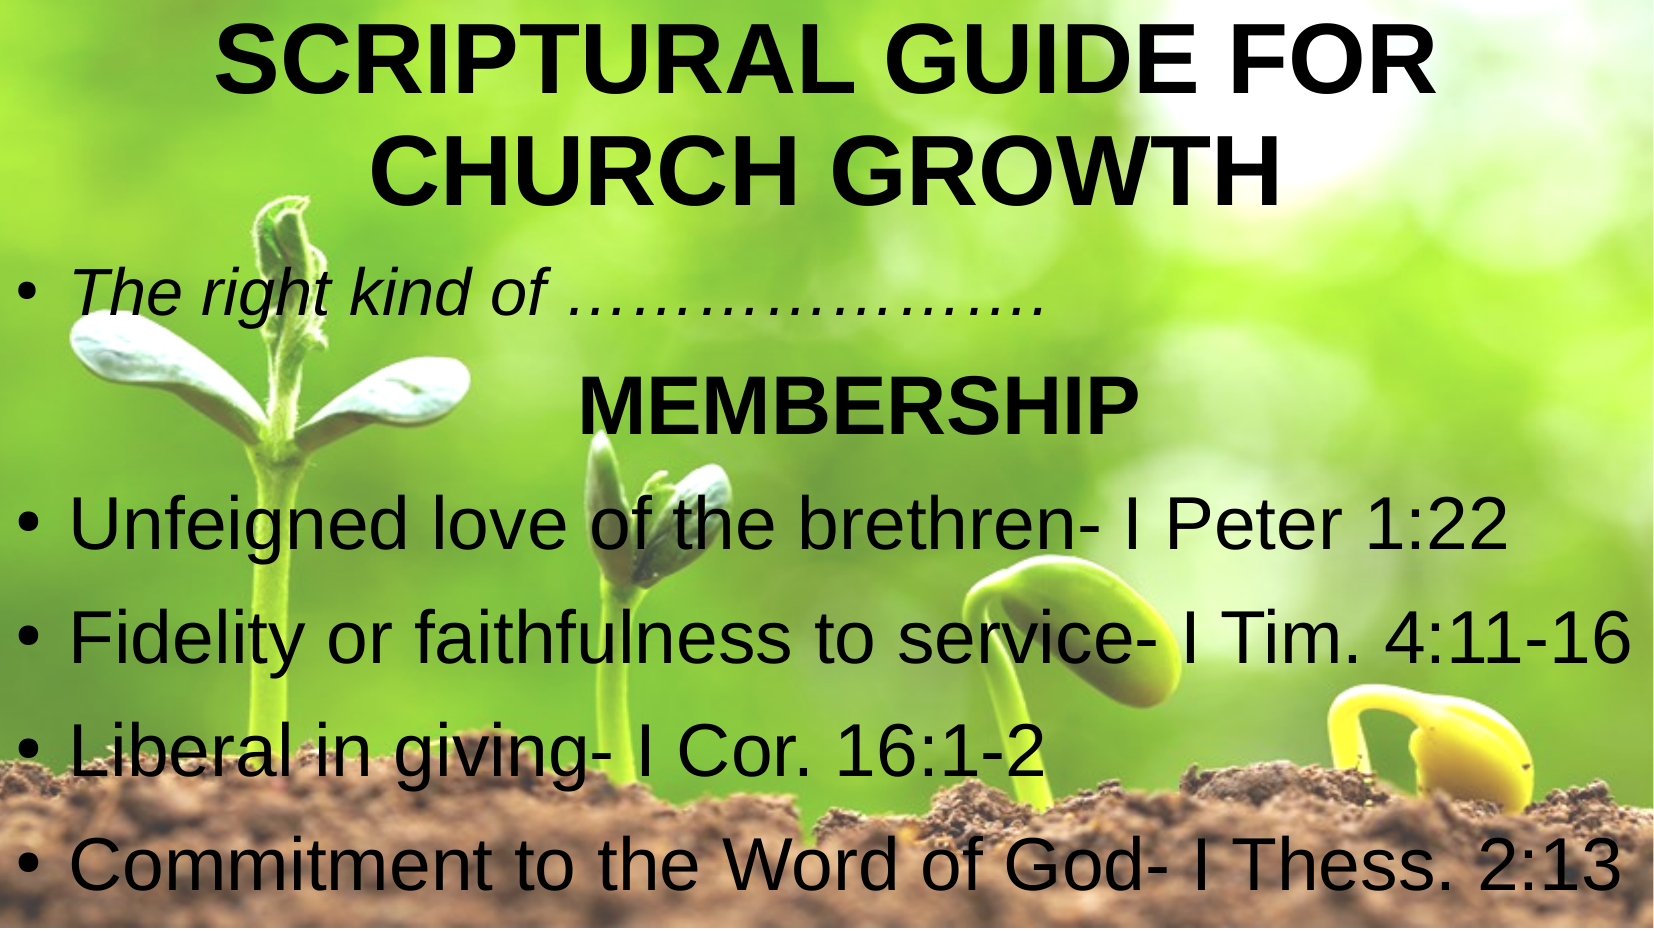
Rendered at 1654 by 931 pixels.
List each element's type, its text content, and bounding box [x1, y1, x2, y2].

title SCRIPTURAL GUIDE FOR CHURCH GROWTH [82, 2, 1571, 227]
picture [0, 0, 1654, 928]
list The right kind of …………………. MEMBERSHIP Unfeigned love of the brethren- I Peter 1:22 Fidelity or faithfulness to service- I Tim. 4:11-16 Liberal in giving- I Cor. 16:1-2 Commitment to the Word of God- I Thess. 2:13 [0, 255, 1651, 916]
